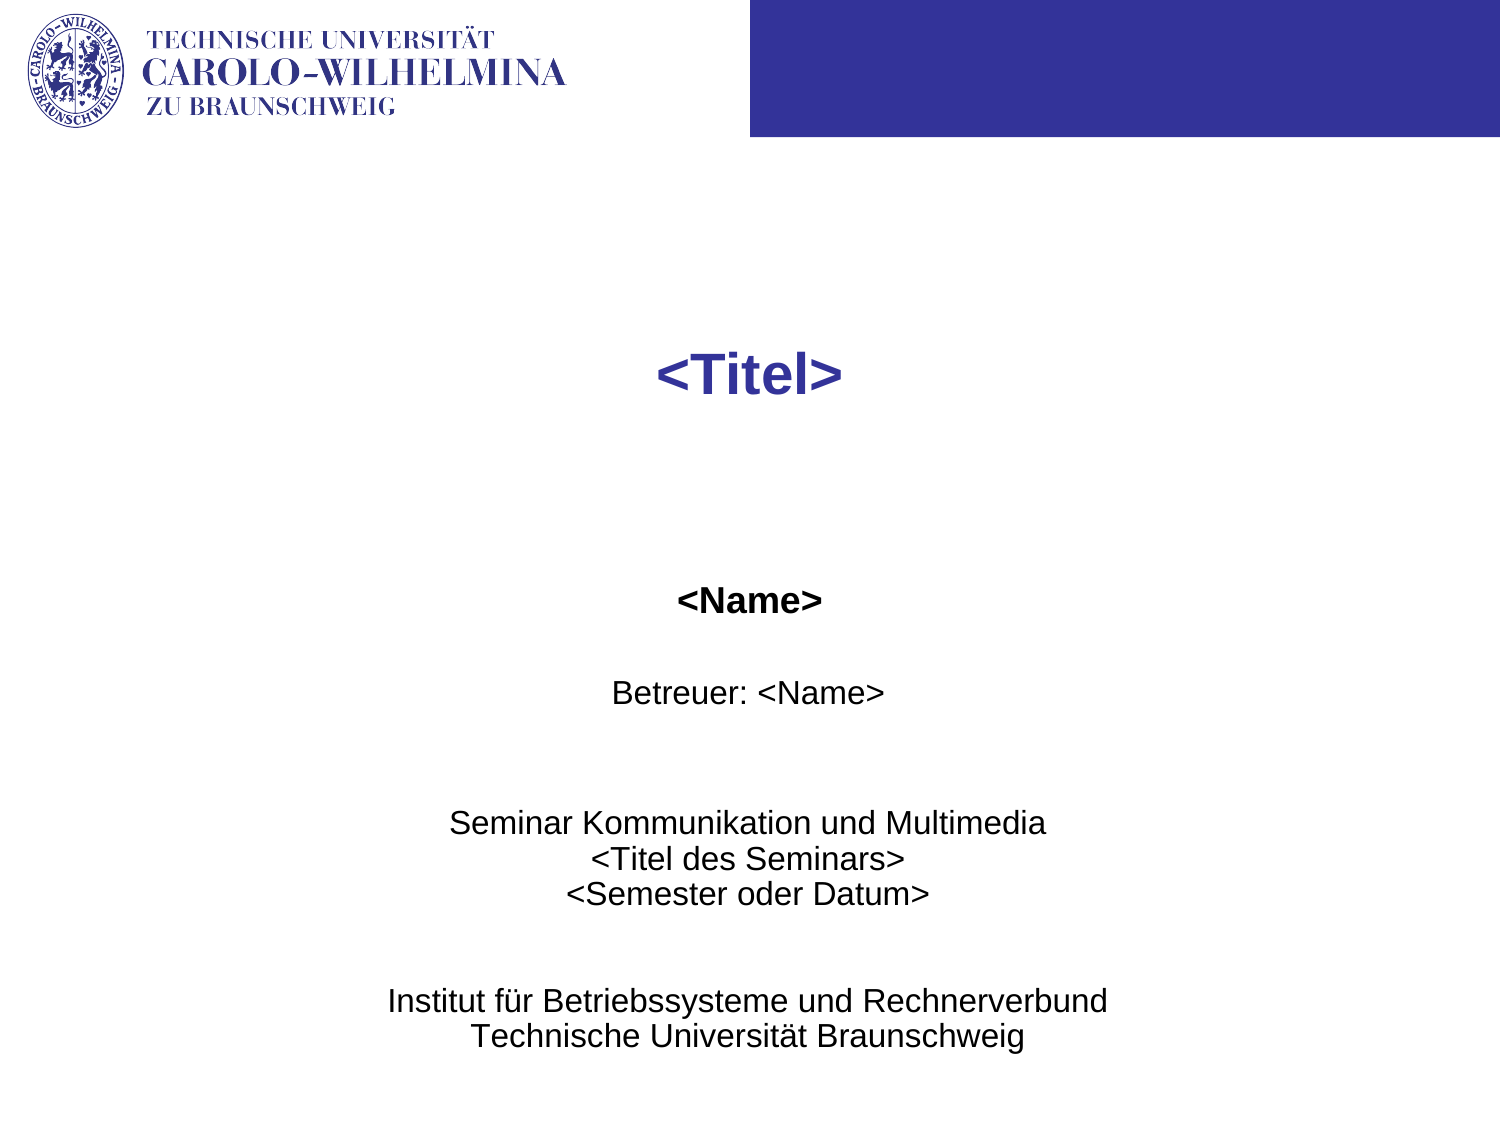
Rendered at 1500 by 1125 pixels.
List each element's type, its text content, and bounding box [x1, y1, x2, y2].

text_box <Name> [112, 574, 1388, 639]
text_box Seminar Kommunikation und Multimedia <Titel des Seminars> <Semester oder Datum> Institut für Betriebssysteme und Rechnerverbund Technische Universität Braunschweig [300, 798, 1196, 1055]
text_box Betreuer: <Name> [110, 668, 1387, 726]
picture [27, 10, 569, 129]
title <Titel> [112, 255, 1388, 497]
